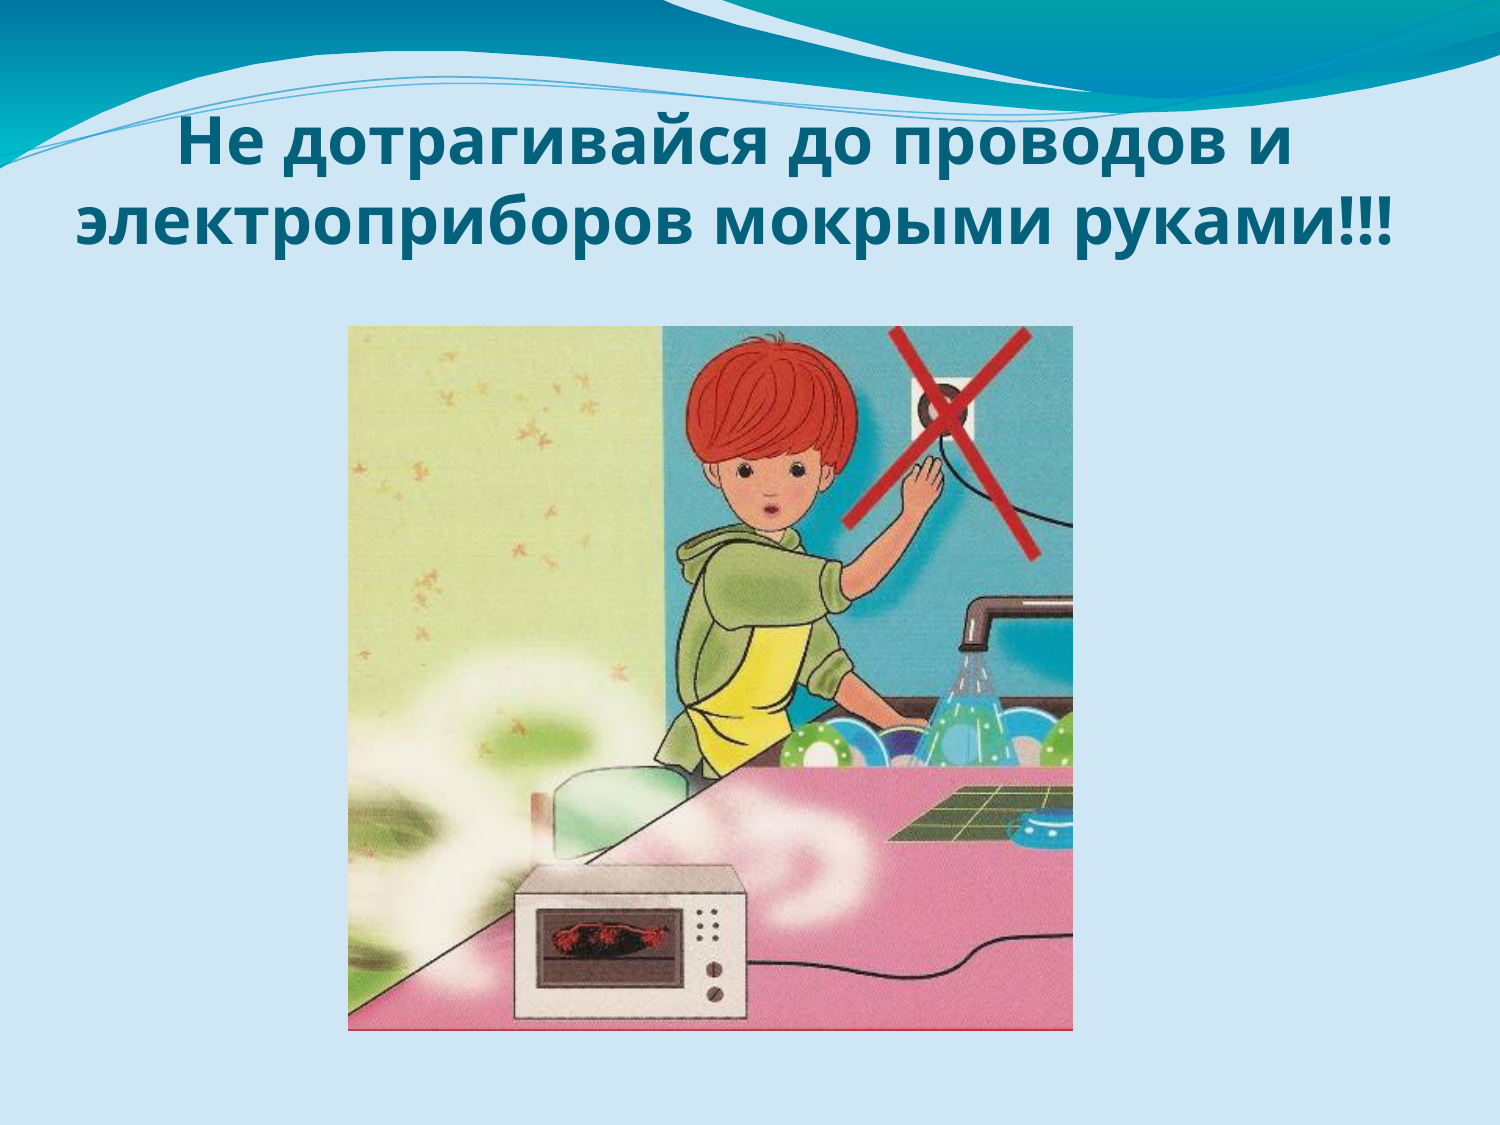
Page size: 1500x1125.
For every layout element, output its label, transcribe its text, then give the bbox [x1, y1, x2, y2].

title Не дотрагивайся до проводов и электроприборов мокрыми руками!!! [0, 90, 1471, 268]
picture [348, 326, 1073, 1031]
